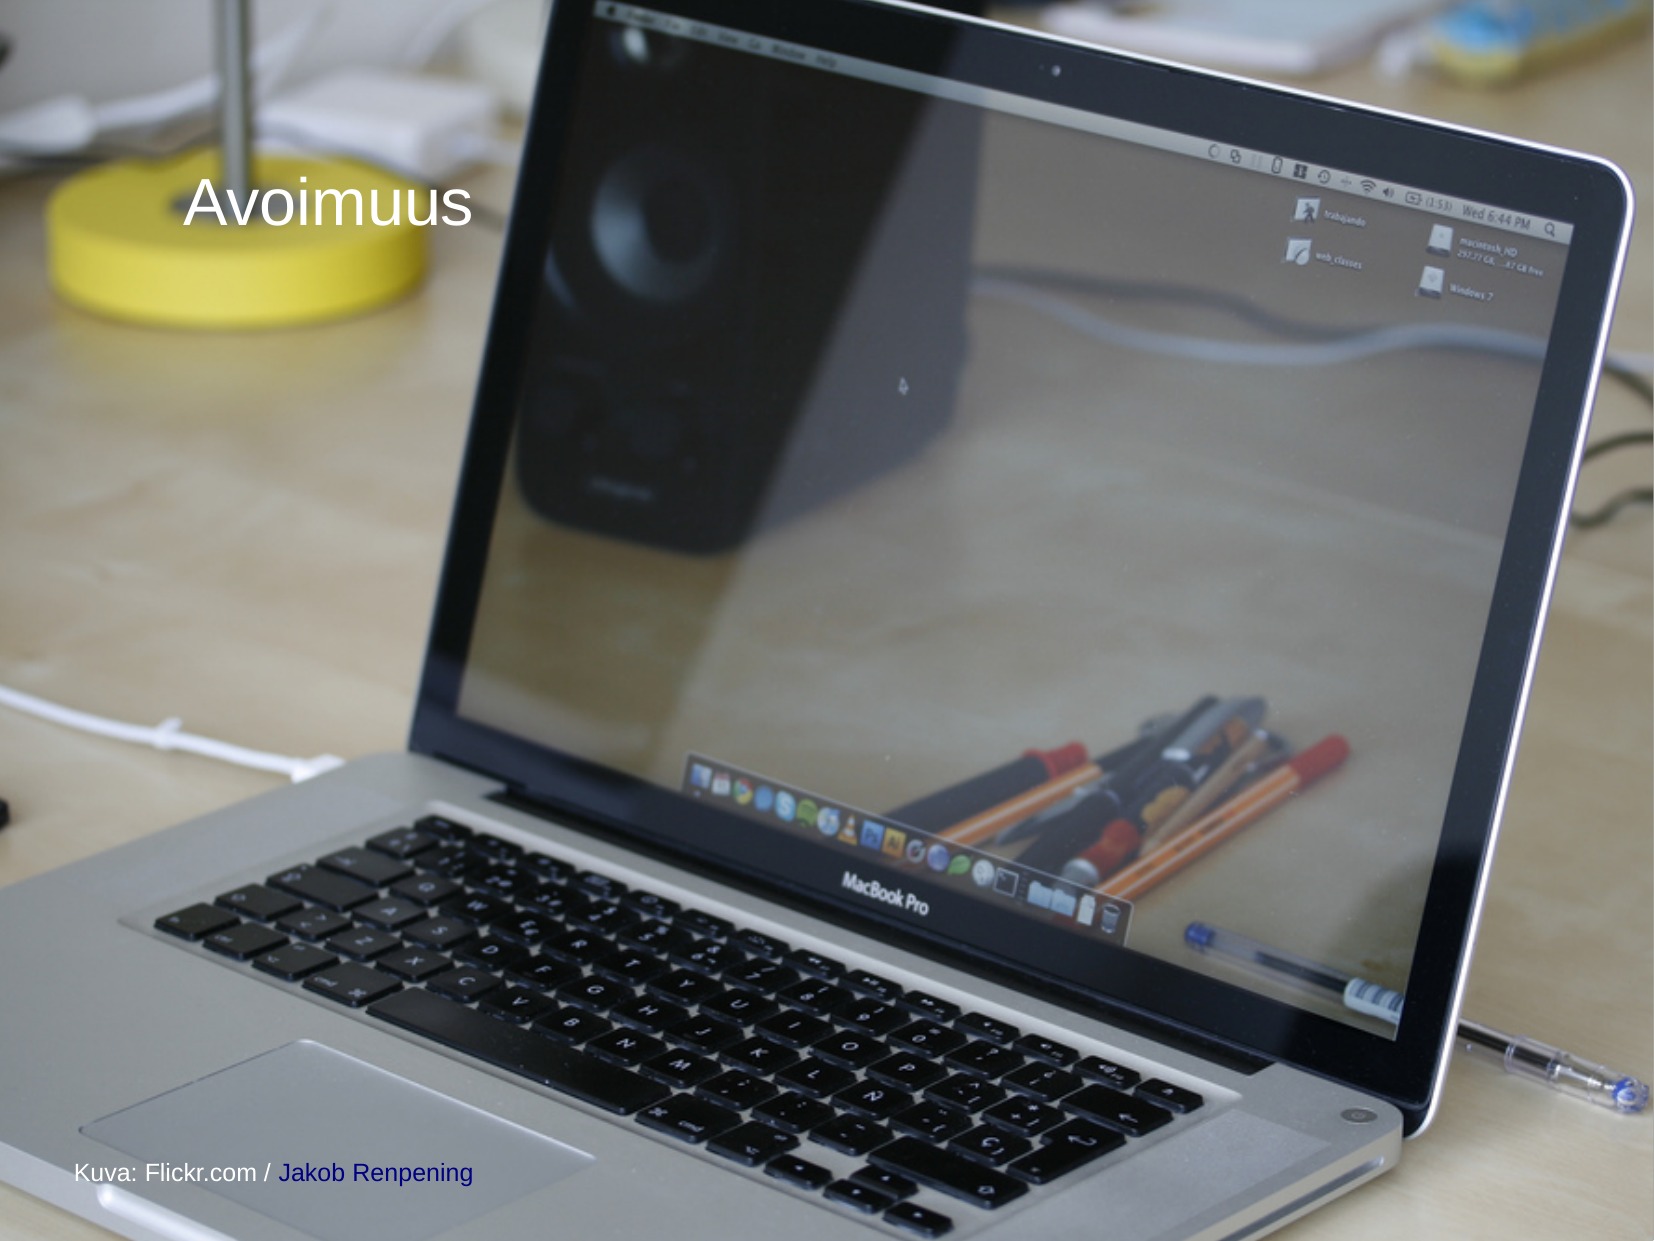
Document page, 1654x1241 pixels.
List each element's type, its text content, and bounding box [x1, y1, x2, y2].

text_box Avoimuus [183, 124, 1105, 282]
text_box Kuva: Flickr.com / Jakob Renpening [59, 1151, 1536, 1195]
picture [0, 0, 1654, 1241]
